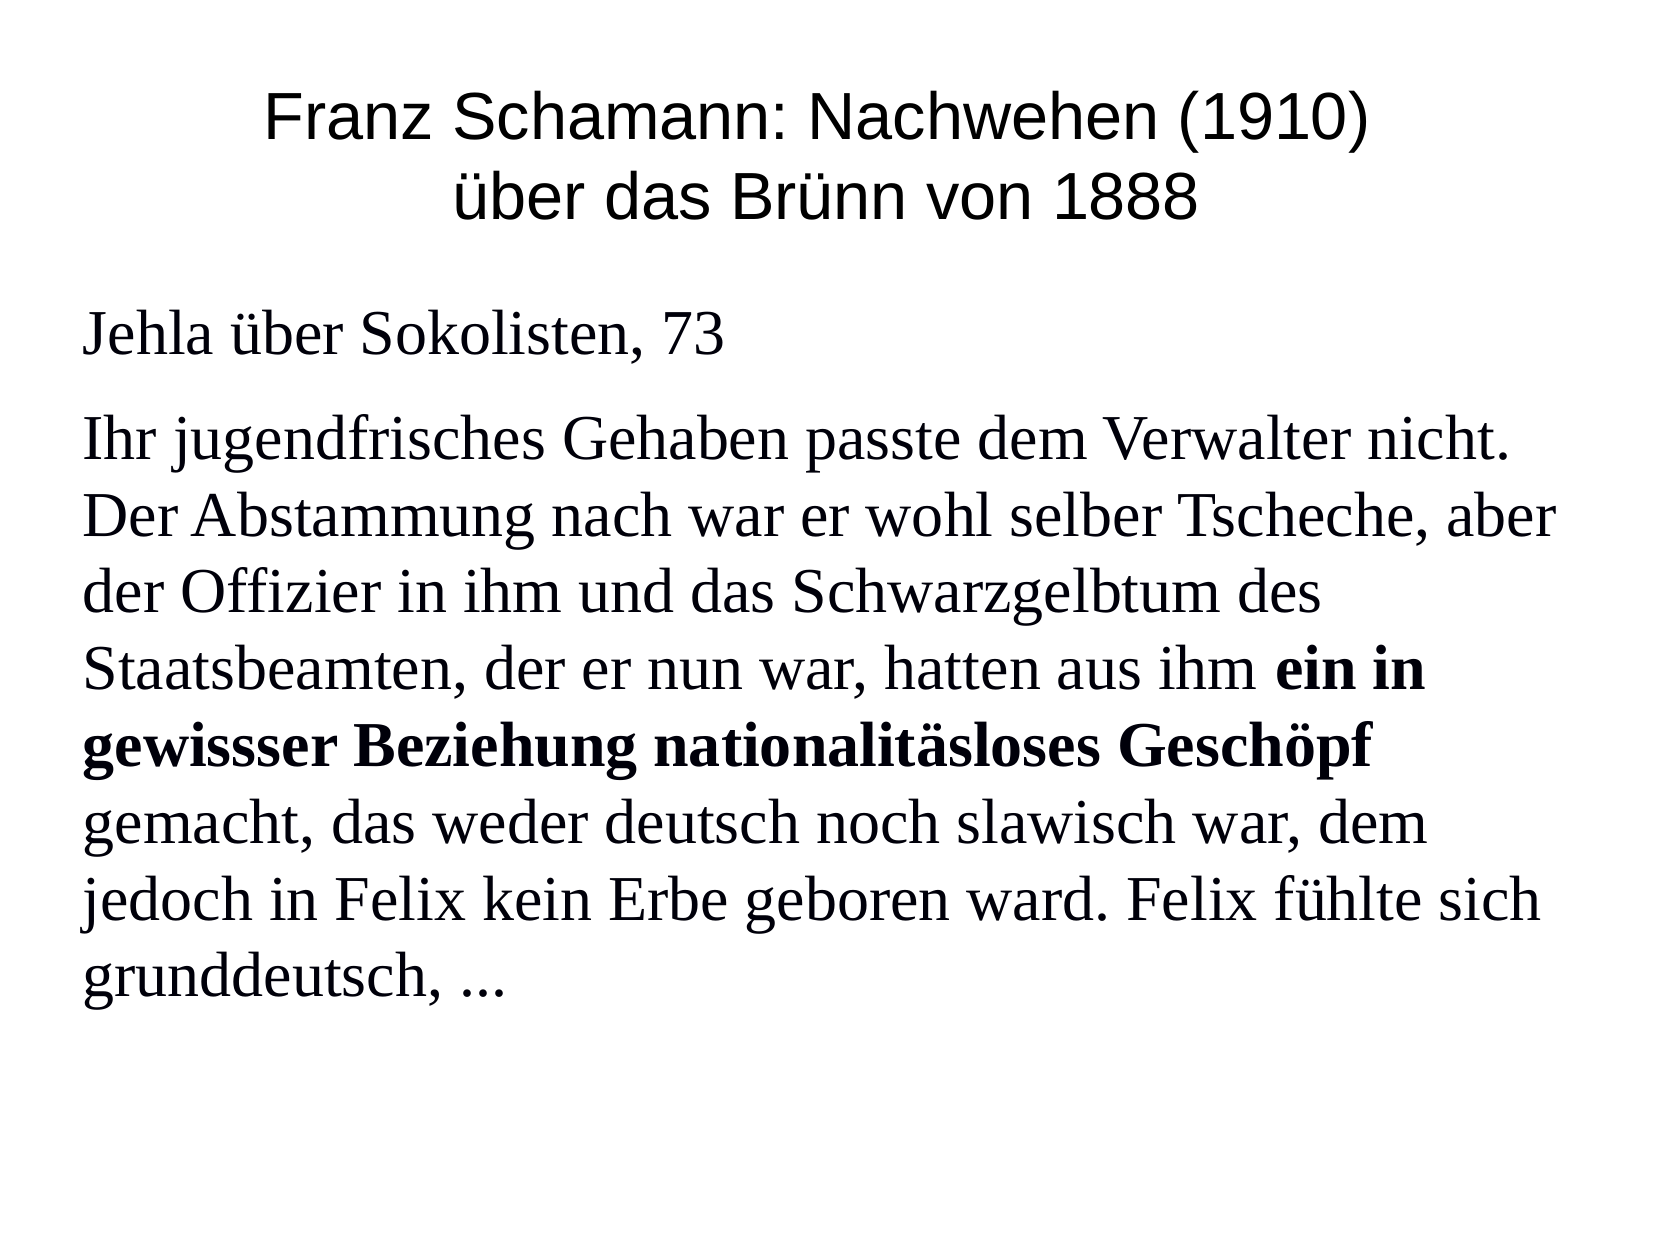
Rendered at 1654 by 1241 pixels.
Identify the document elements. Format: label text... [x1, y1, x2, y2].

title Franz Schamann: Nachwehen (1910) über das Brünn von 1888 [82, 49, 1571, 257]
list Jehla über Sokolisten, 73 Ihr jugendfrisches Gehaben passte dem Verwalter nicht. Der Abstammung nach war er wohl selber Tscheche, aber der Offizier in ihm und das Schwarzgelbtum des Staatsbeamten, der er nun war, hatten aus ihm ein in gewissser Beziehung nationalitäsloses Geschöpf gemacht, das weder deutsch noch slawisch war, dem jedoch in Felix kein Erbe geboren ward. Felix fühlte sich grunddeutsch, ... [82, 290, 1571, 1010]
